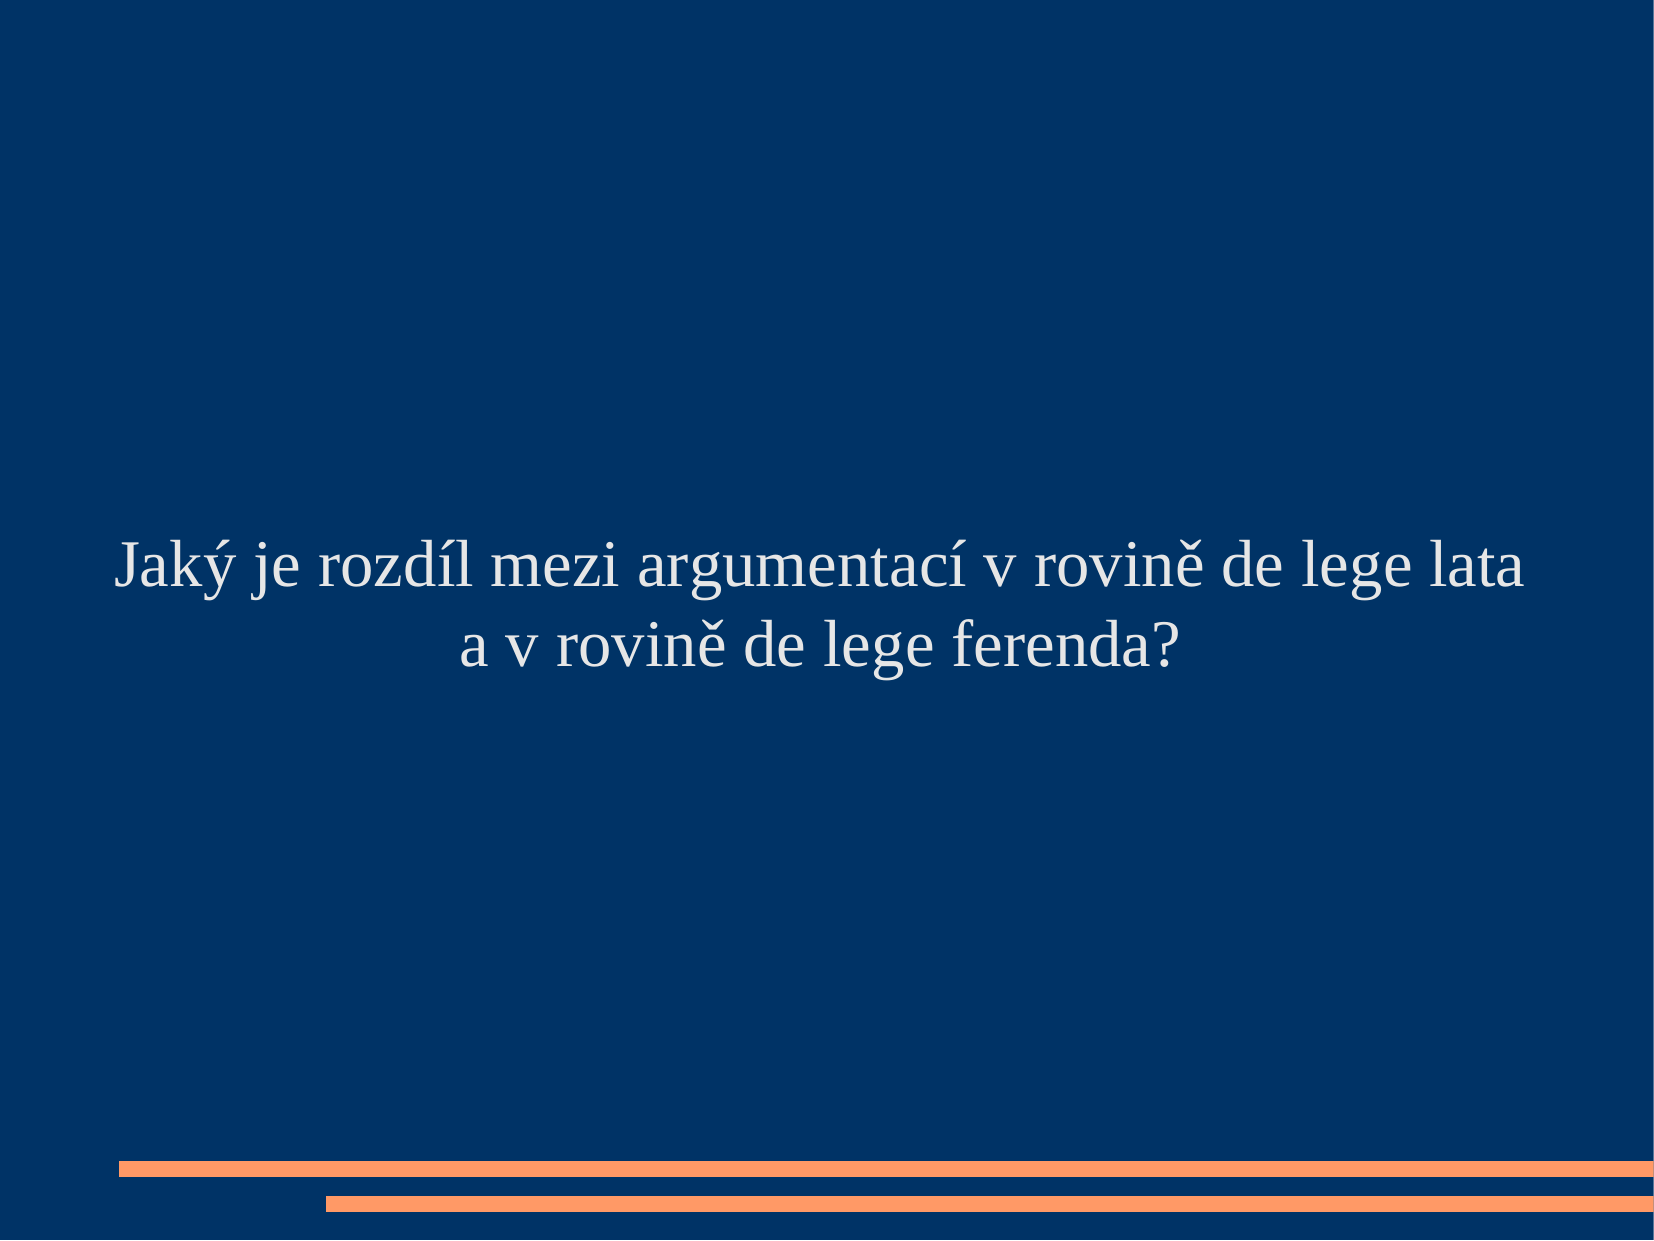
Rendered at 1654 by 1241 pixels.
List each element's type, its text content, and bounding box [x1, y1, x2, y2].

text_box Jaký je rozdíl mezi argumentací v rovině de lege lata a v rovině de lege ferenda? [95, 520, 1548, 1241]
